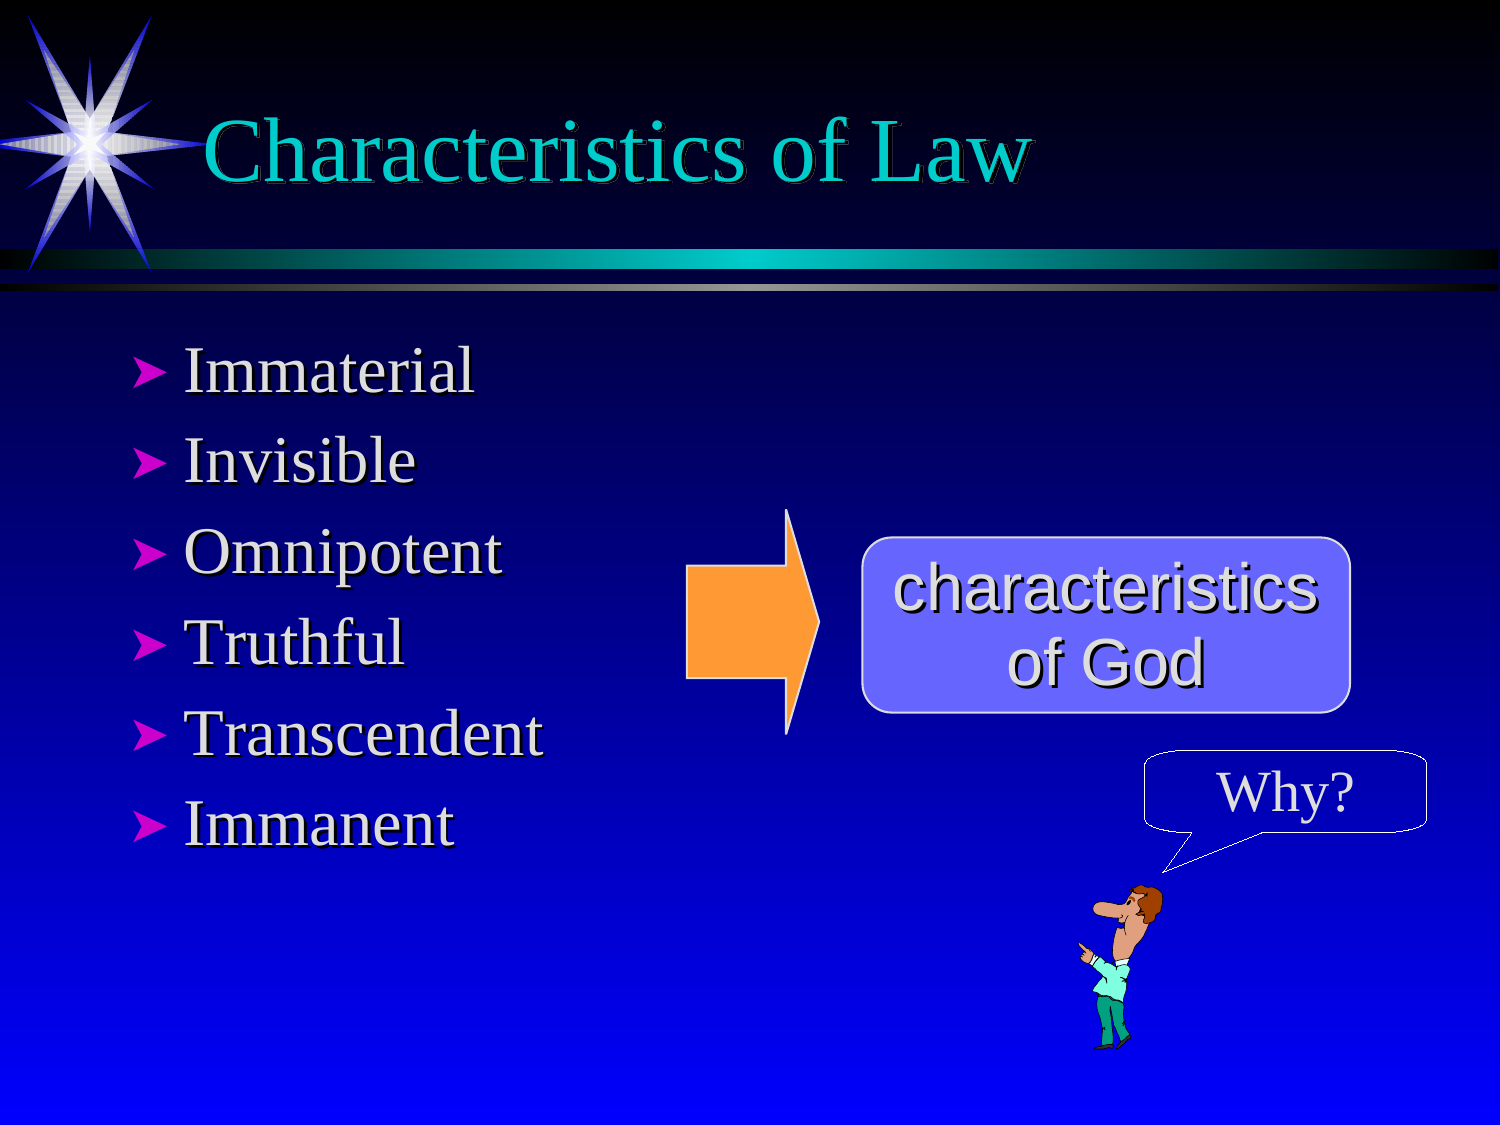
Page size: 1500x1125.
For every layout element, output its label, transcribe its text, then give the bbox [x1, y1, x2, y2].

text_box 20 [38, 43, 48, 49]
text_box 20 [134, 107, 138, 117]
title Characteristics of Law [187, 56, 1463, 244]
text_box characteristics of God [862, 537, 1351, 713]
text_box Why? [1144, 750, 1427, 873]
text_box 20 [181, 140, 187, 148]
list Immaterial Invisible Omnipotent Truthful Transcendent Immanent [112, 324, 1388, 1001]
text_box 20 [131, 239, 141, 245]
text_box [686, 509, 820, 735]
text_box 20 [131, 43, 142, 49]
text_box 20 [38, 239, 49, 245]
chart [1077, 884, 1164, 1051]
